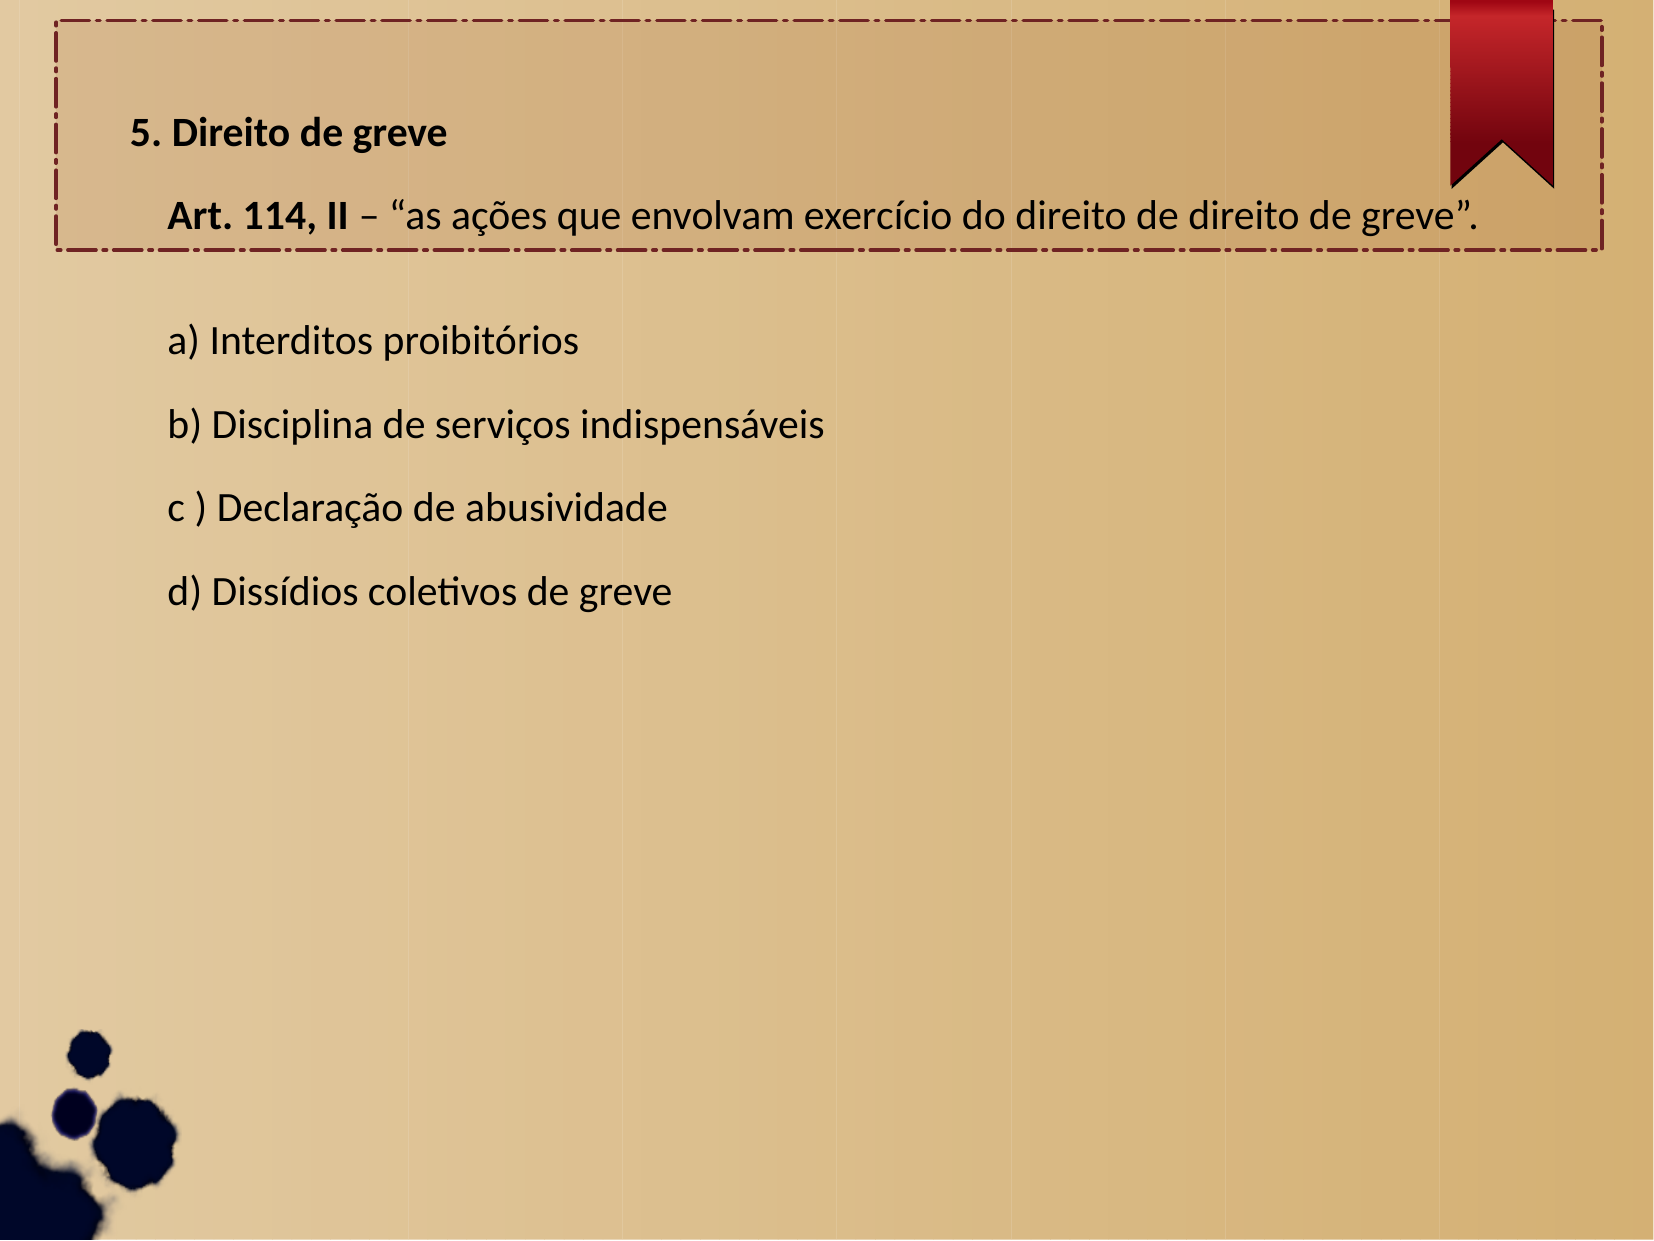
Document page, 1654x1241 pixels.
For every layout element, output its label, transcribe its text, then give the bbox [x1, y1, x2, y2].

title 5. Direito de greve Art. 114, II – “as ações que envolvam exercício do direito de direito de greve”. a) Interditos proibitórios b) Disciplina de serviços indispensáveis c ) Declaração de abusividade d) Dissídios coletivos de greve [70, 59, 1654, 672]
